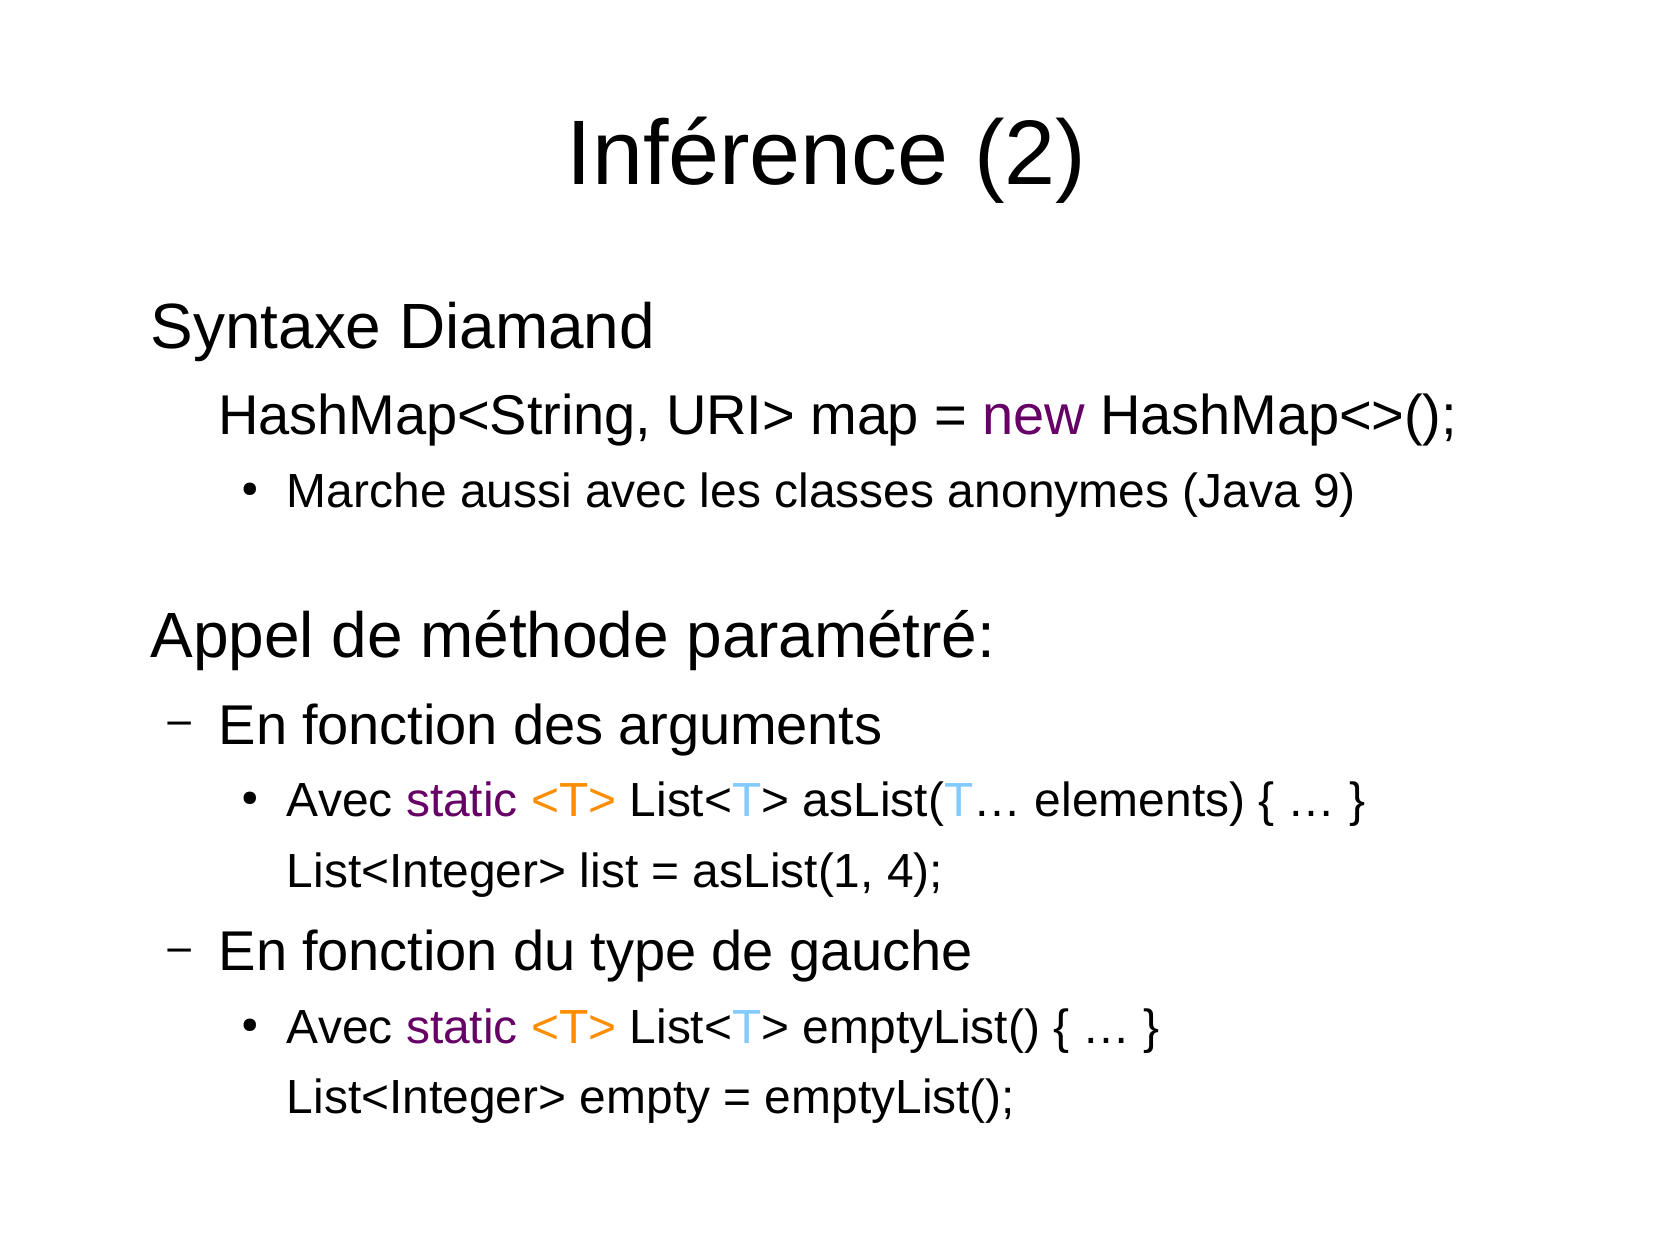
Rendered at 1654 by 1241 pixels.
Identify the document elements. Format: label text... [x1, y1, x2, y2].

list Syntaxe Diamand HashMap<String, URI> map = new HashMap<>(); Marche aussi avec les classes anonymes (Java 9) Appel de méthode paramétré: En fonction des arguments Avec static <T> List<T> asList(T… elements) { … } List<Integer> list = asList(1, 4); En fonction du type de gauche Avec static <T> List<T> emptyList() { … } List<Integer> empty = emptyList(); [82, 290, 1571, 1126]
title Inférence (2) [82, 49, 1571, 257]
